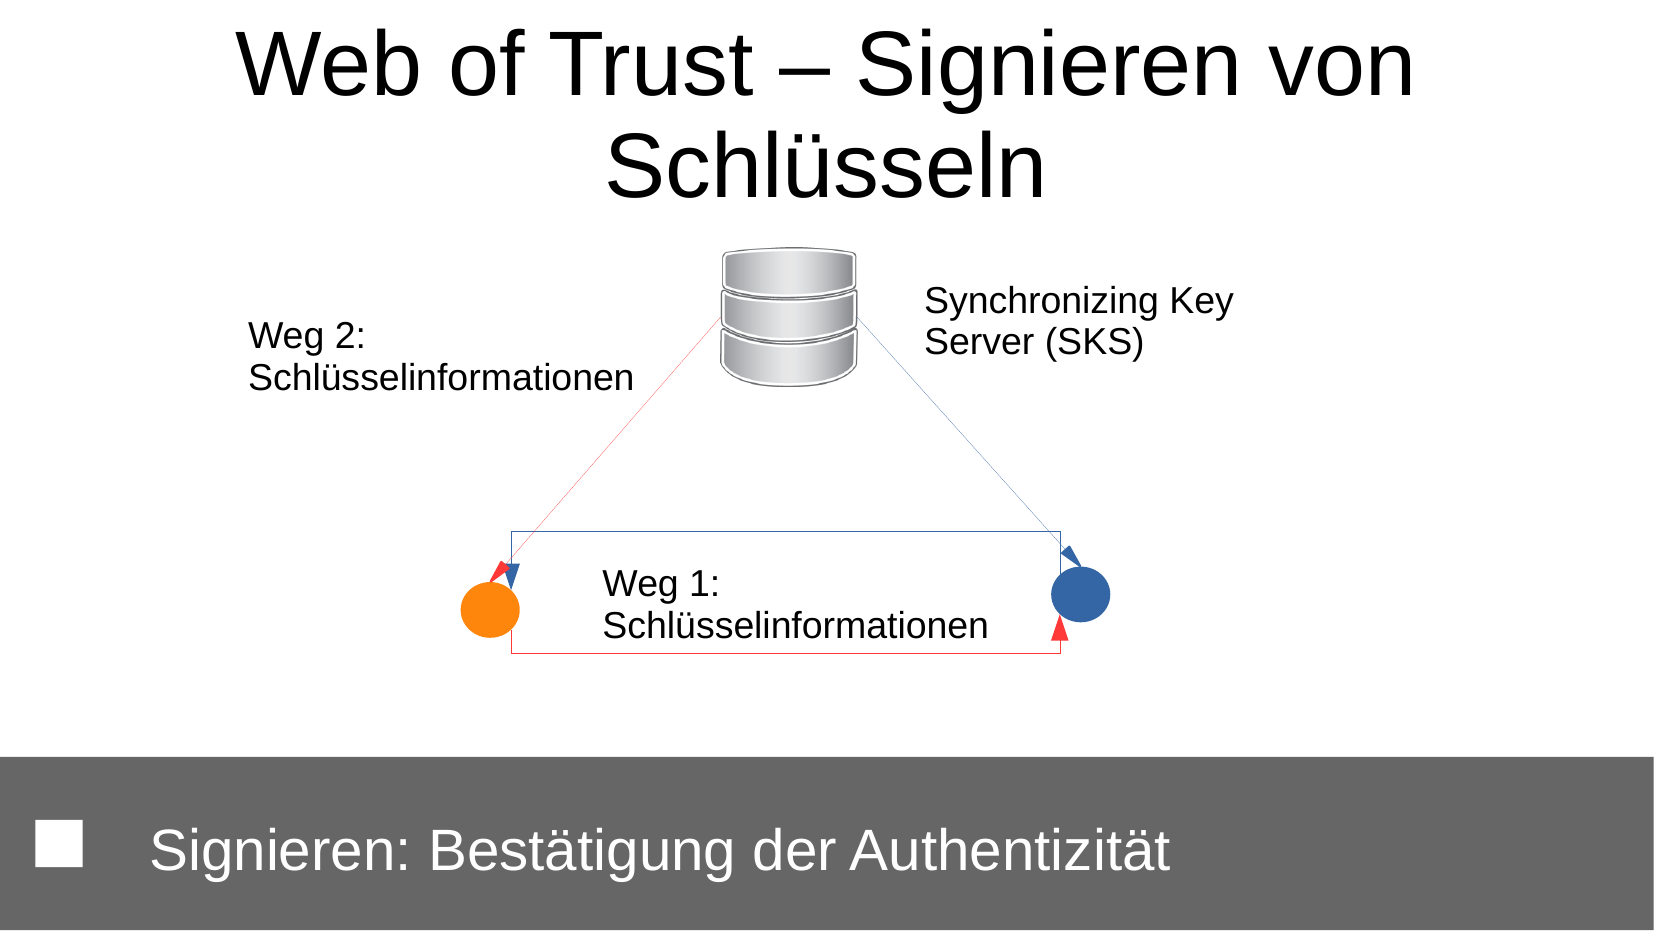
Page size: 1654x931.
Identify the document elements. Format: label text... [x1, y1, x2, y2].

title Web of Trust – Signieren von Schlüsseln [82, 12, 1571, 218]
picture [720, 247, 858, 387]
text_box Weg 2: Schlüsselinformationen [233, 307, 650, 406]
text_box Synchronizing Key Server (SKS) [909, 271, 1252, 413]
text_box [460, 582, 520, 638]
text_box Weg 1: Schlüsselinformationen [587, 555, 1004, 654]
text_box [1051, 566, 1111, 623]
text_box Signieren: Bestätigung der Authentizität [134, 779, 1619, 921]
